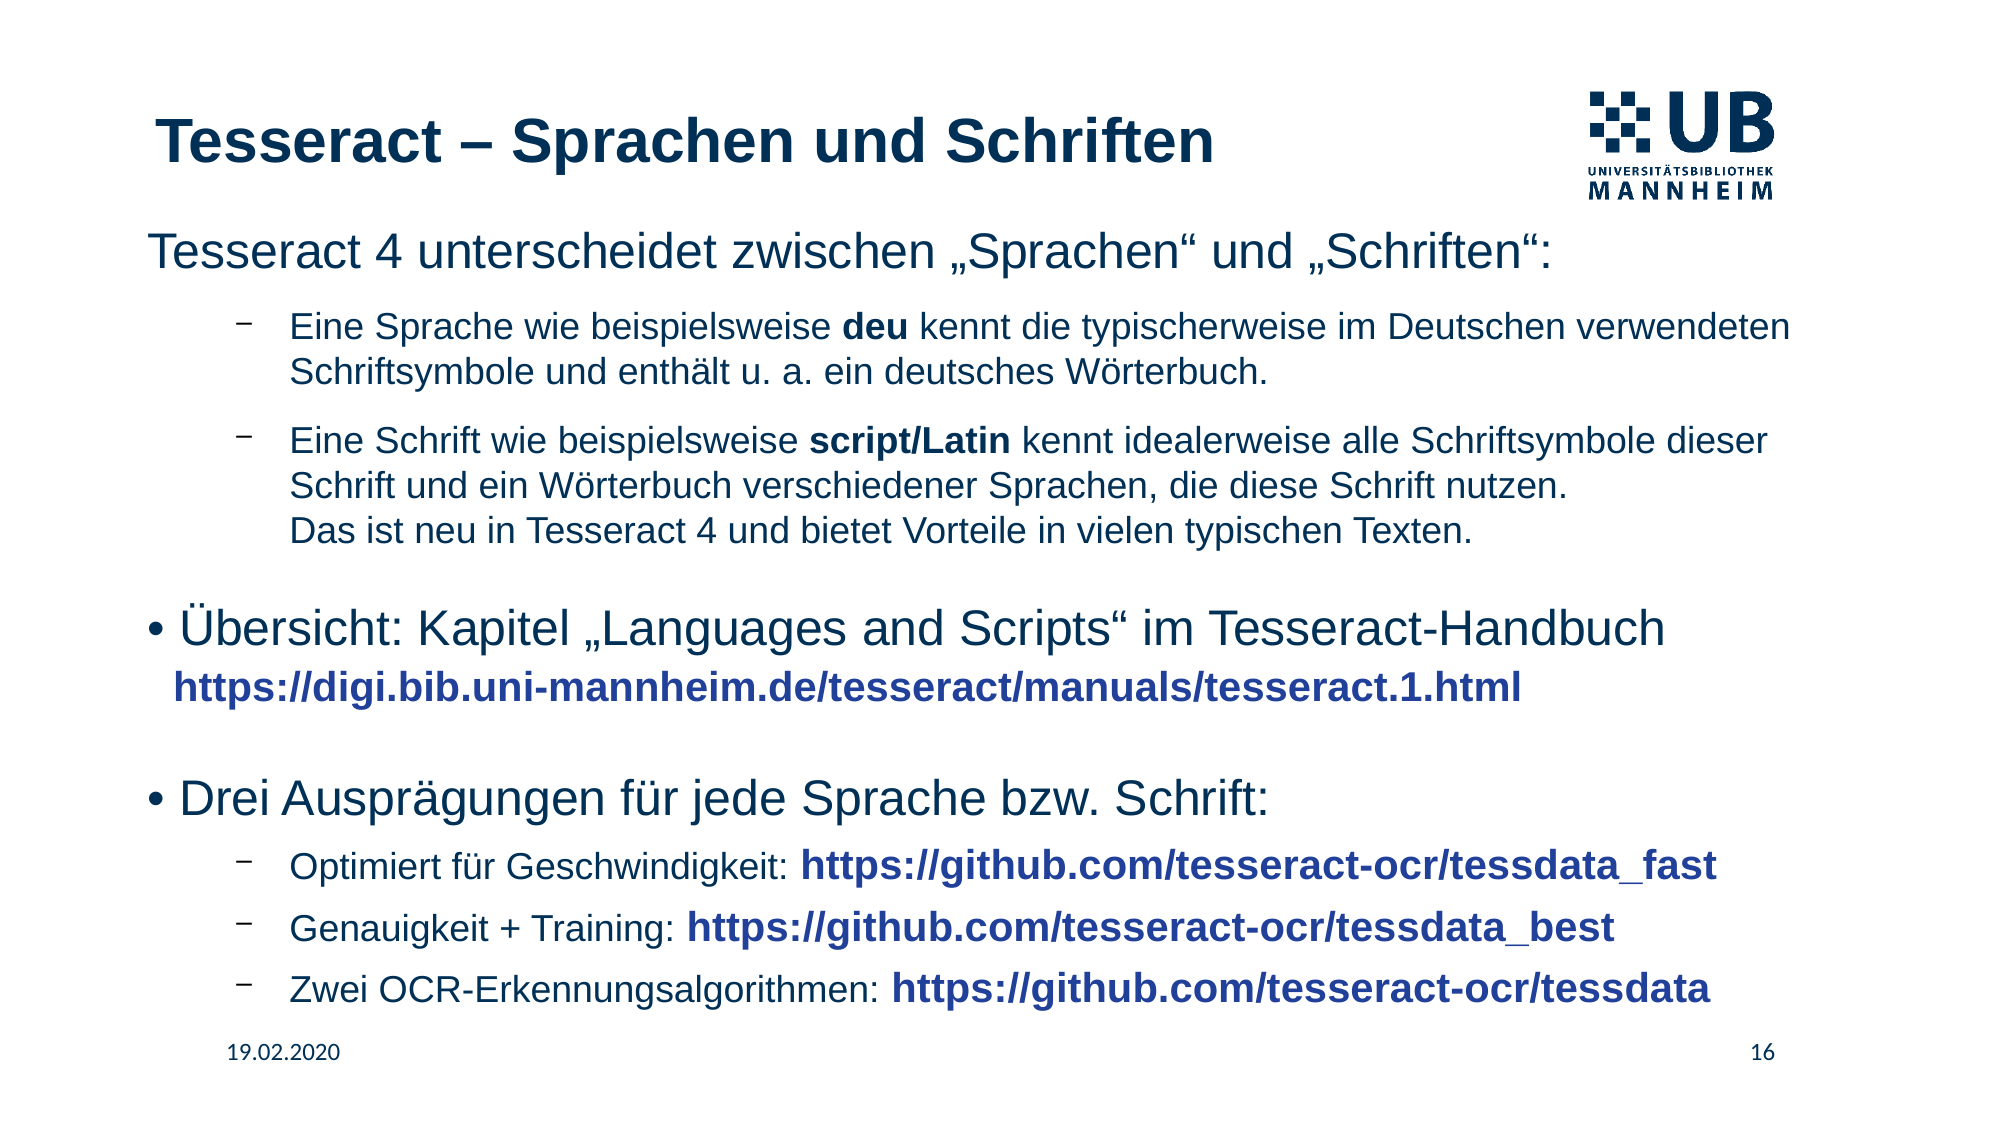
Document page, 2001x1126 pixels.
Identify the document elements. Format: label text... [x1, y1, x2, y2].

slide_number 19.02.2020 [226, 1035, 693, 1066]
title Tesseract – Sprachen und Schriften [155, 100, 1544, 218]
list Tesseract 4 unterscheidet zwischen „Sprachen“ und „Schriften“: Eine Sprache wie beispielsweise deu kennt die typischerweise im Deutschen verwendeten Schriftsymbole und enthält u. a. ein deutsches Wörterbuch. Eine Schrift wie beispielsweise script/Latin kennt idealerweise alle Schriftsymbole dieser Schrift und ein Wörterbuch verschiedener Sprachen, die diese Schrift nutzen. Das ist neu in Tesseract 4 und bietet Vorteile in vielen typischen Texten. • Übersicht: Kapitel „Languages and Scripts“ im Tesseract-Handbuch https://digi.bib.uni-mannheim.de/tesseract/manuals/tesseract.1.html • Drei Ausprägungen für jede Sprache bzw. Schrift: Optimiert für Geschwindigkeit: https://github.com/tesseract-ocr/tessdata_fast Genauigkeit + Training: https://github.com/tesseract-ocr/tessdata_best Zwei OCR-Erkennungsalgorithmen: https://github.com/tesseract-ocr/tessdata [147, 218, 1849, 934]
picture [1582, 85, 1779, 204]
slide_number <Foliennummer> [1544, 1035, 1776, 1066]
